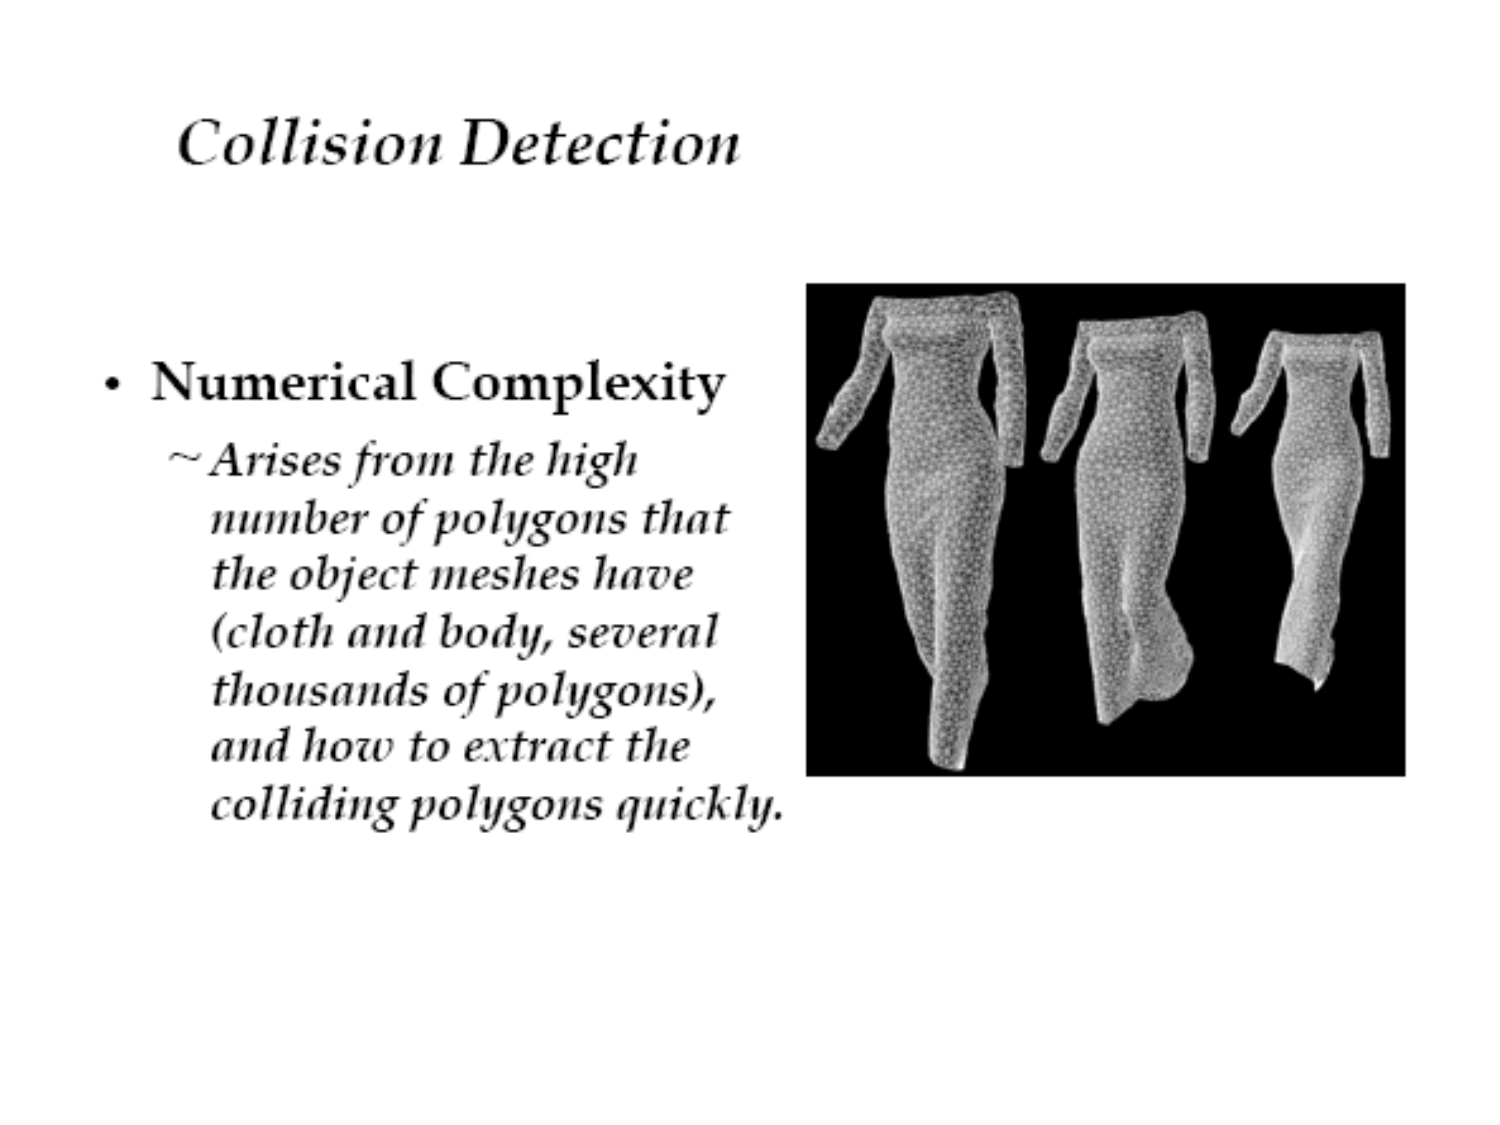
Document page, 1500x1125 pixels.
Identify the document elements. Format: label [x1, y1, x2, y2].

picture [76, 54, 1424, 1053]
